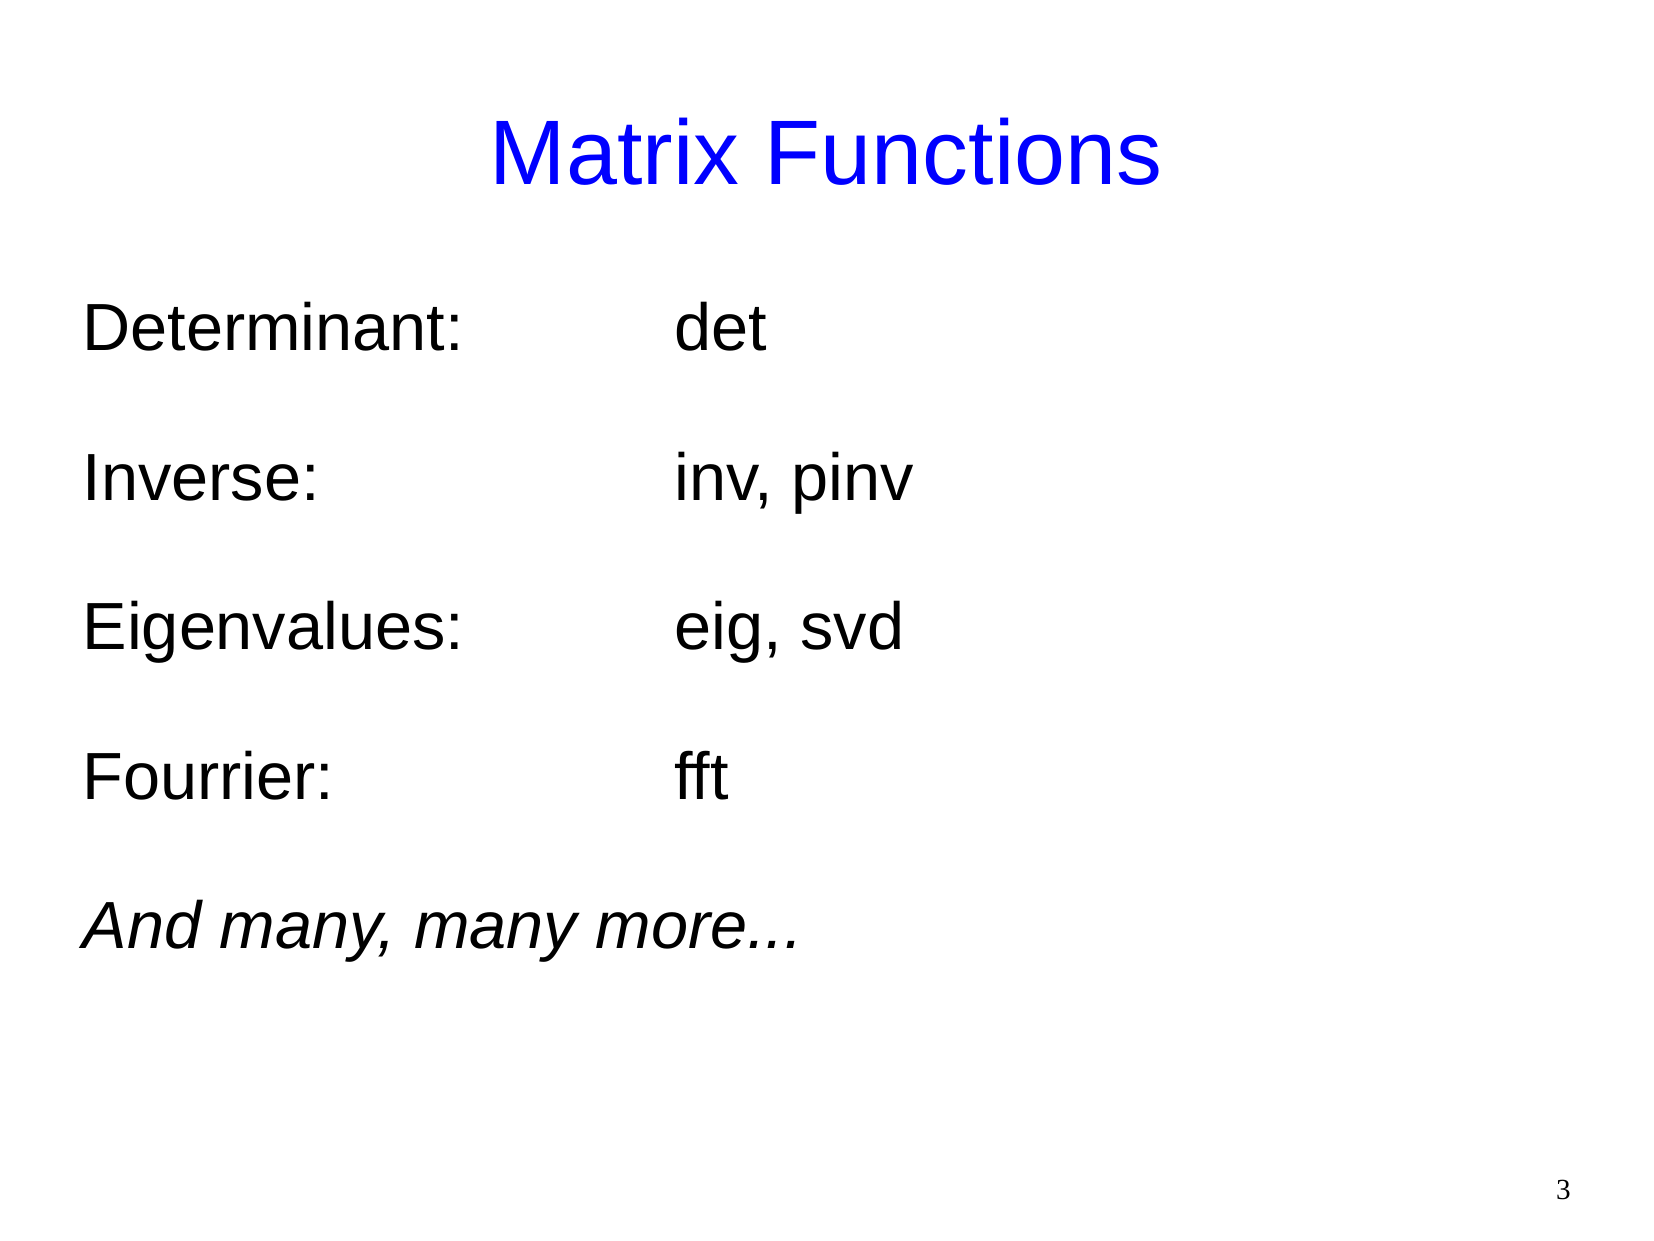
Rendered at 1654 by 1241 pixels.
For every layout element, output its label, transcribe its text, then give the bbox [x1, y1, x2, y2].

title Matrix Functions [82, 56, 1571, 250]
list Determinant: det Inverse: inv, pinv Eigenvalues: eig, svd Fourrier: fft And many, many more... [82, 290, 1571, 1094]
